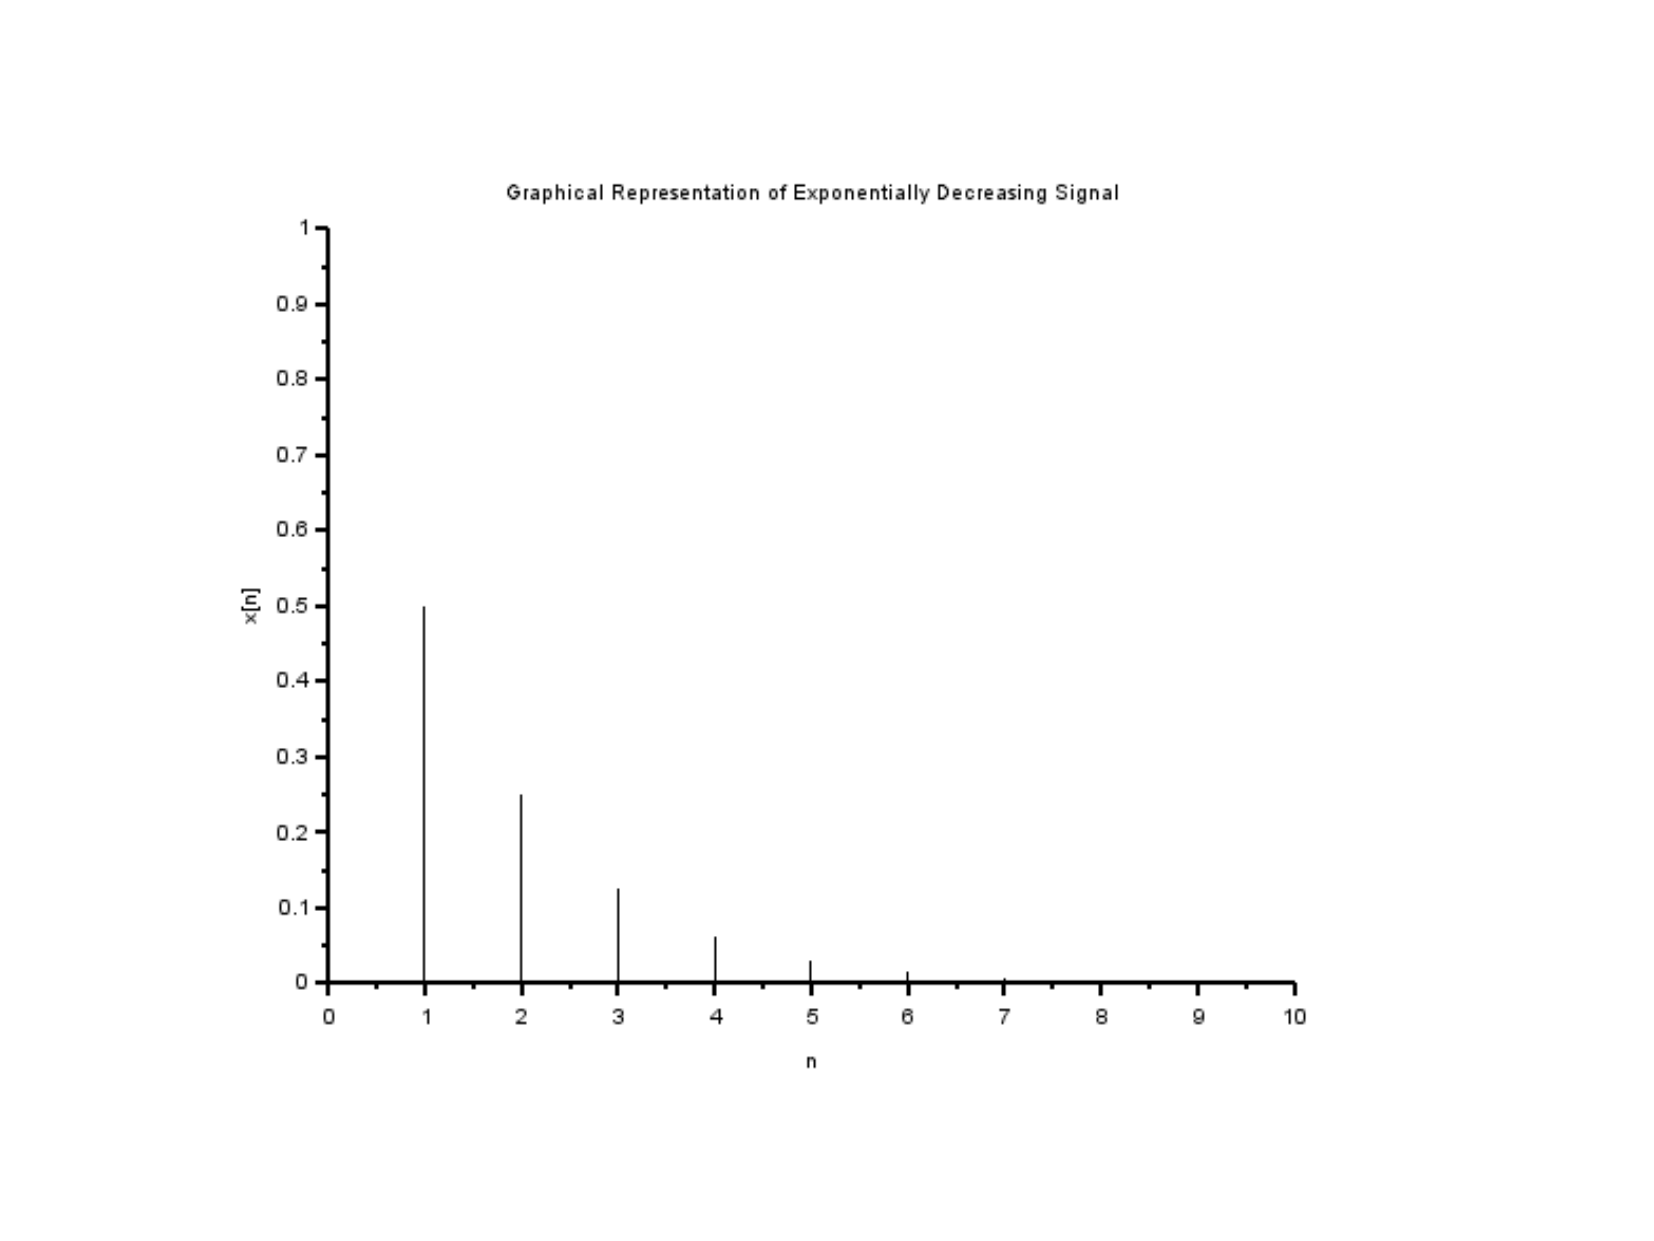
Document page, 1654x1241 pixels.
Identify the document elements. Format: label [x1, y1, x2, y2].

picture [168, 104, 1456, 1111]
